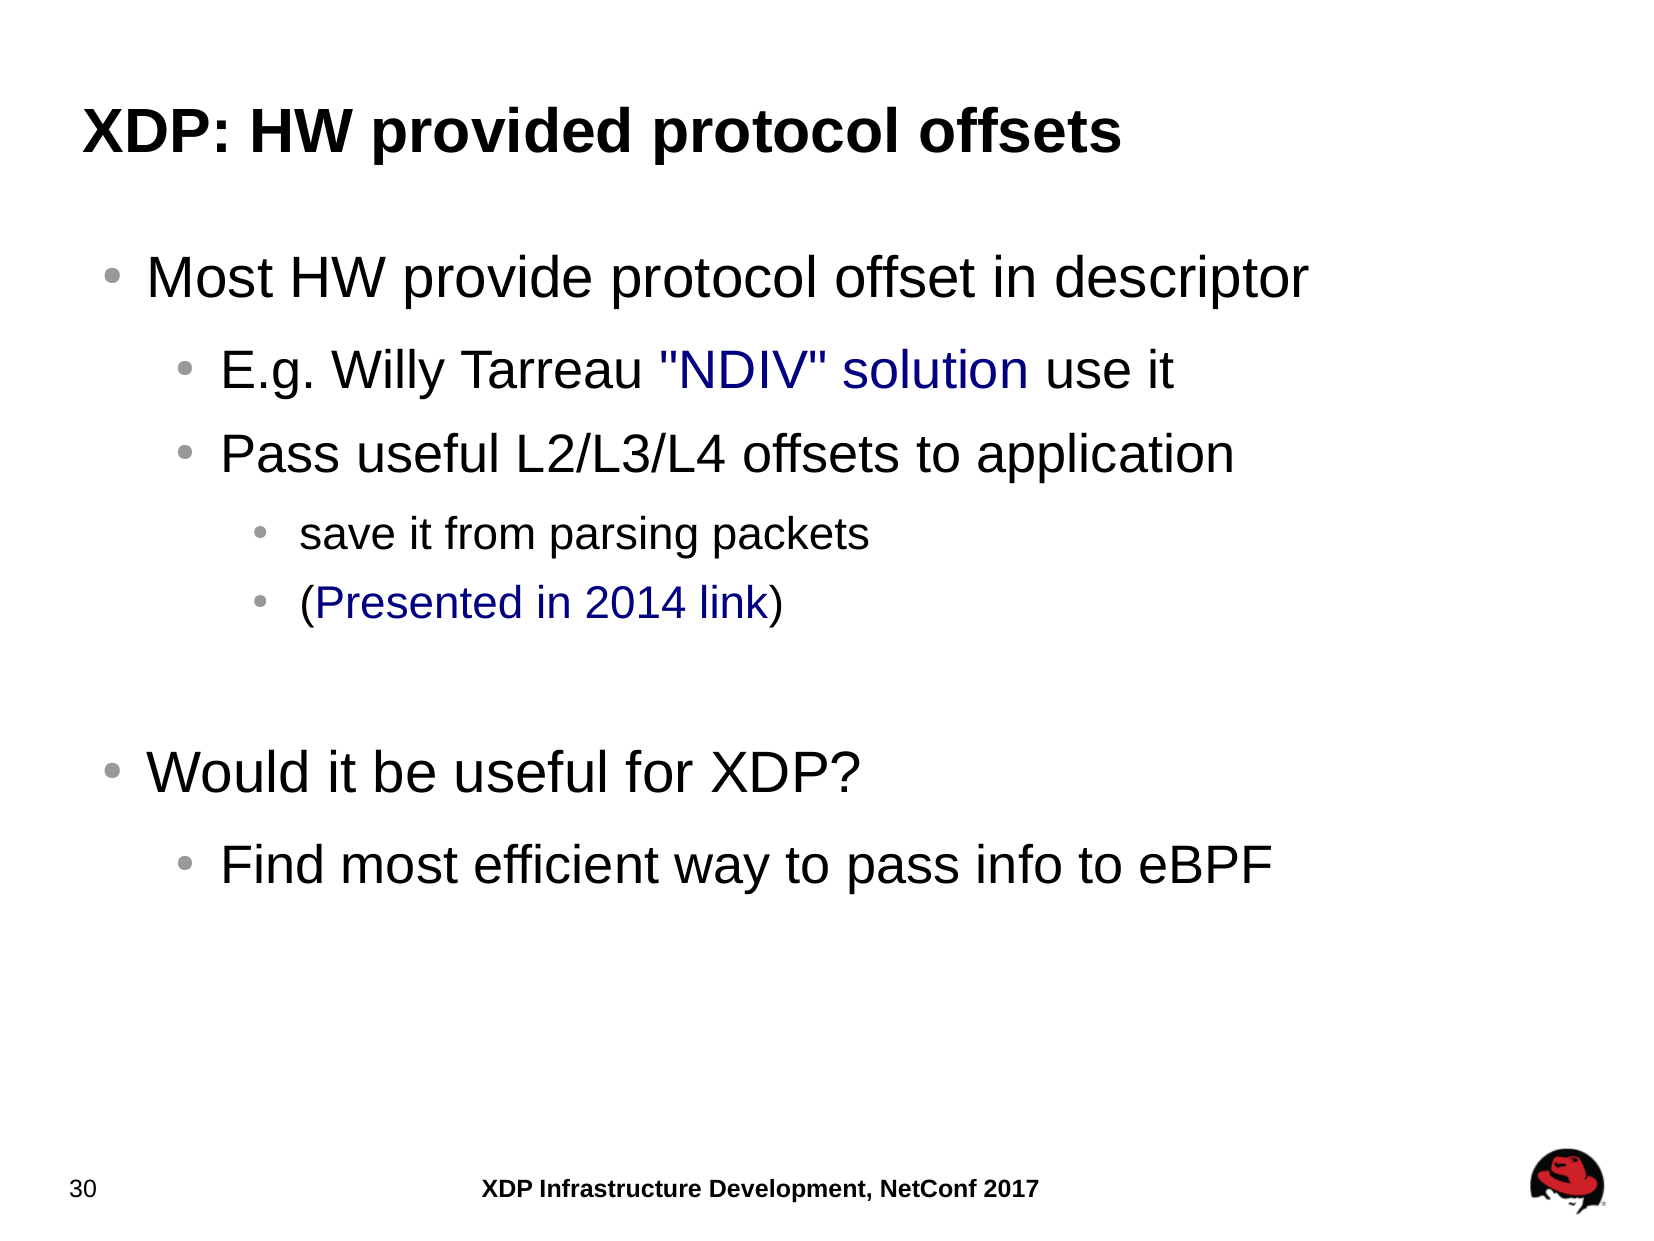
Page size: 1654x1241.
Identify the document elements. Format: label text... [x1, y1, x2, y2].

picture [1529, 1146, 1612, 1224]
title XDP: HW provided protocol offsets [82, 37, 1571, 226]
list Most HW provide protocol offset in descriptor E.g. Willy Tarreau "NDIV" solution use it Pass useful L2/L3/L4 offsets to application save it from parsing packets (Presented in 2014 link) Would it be useful for XDP? Find most efficient way to pass info to eBPF [86, 244, 1575, 1039]
